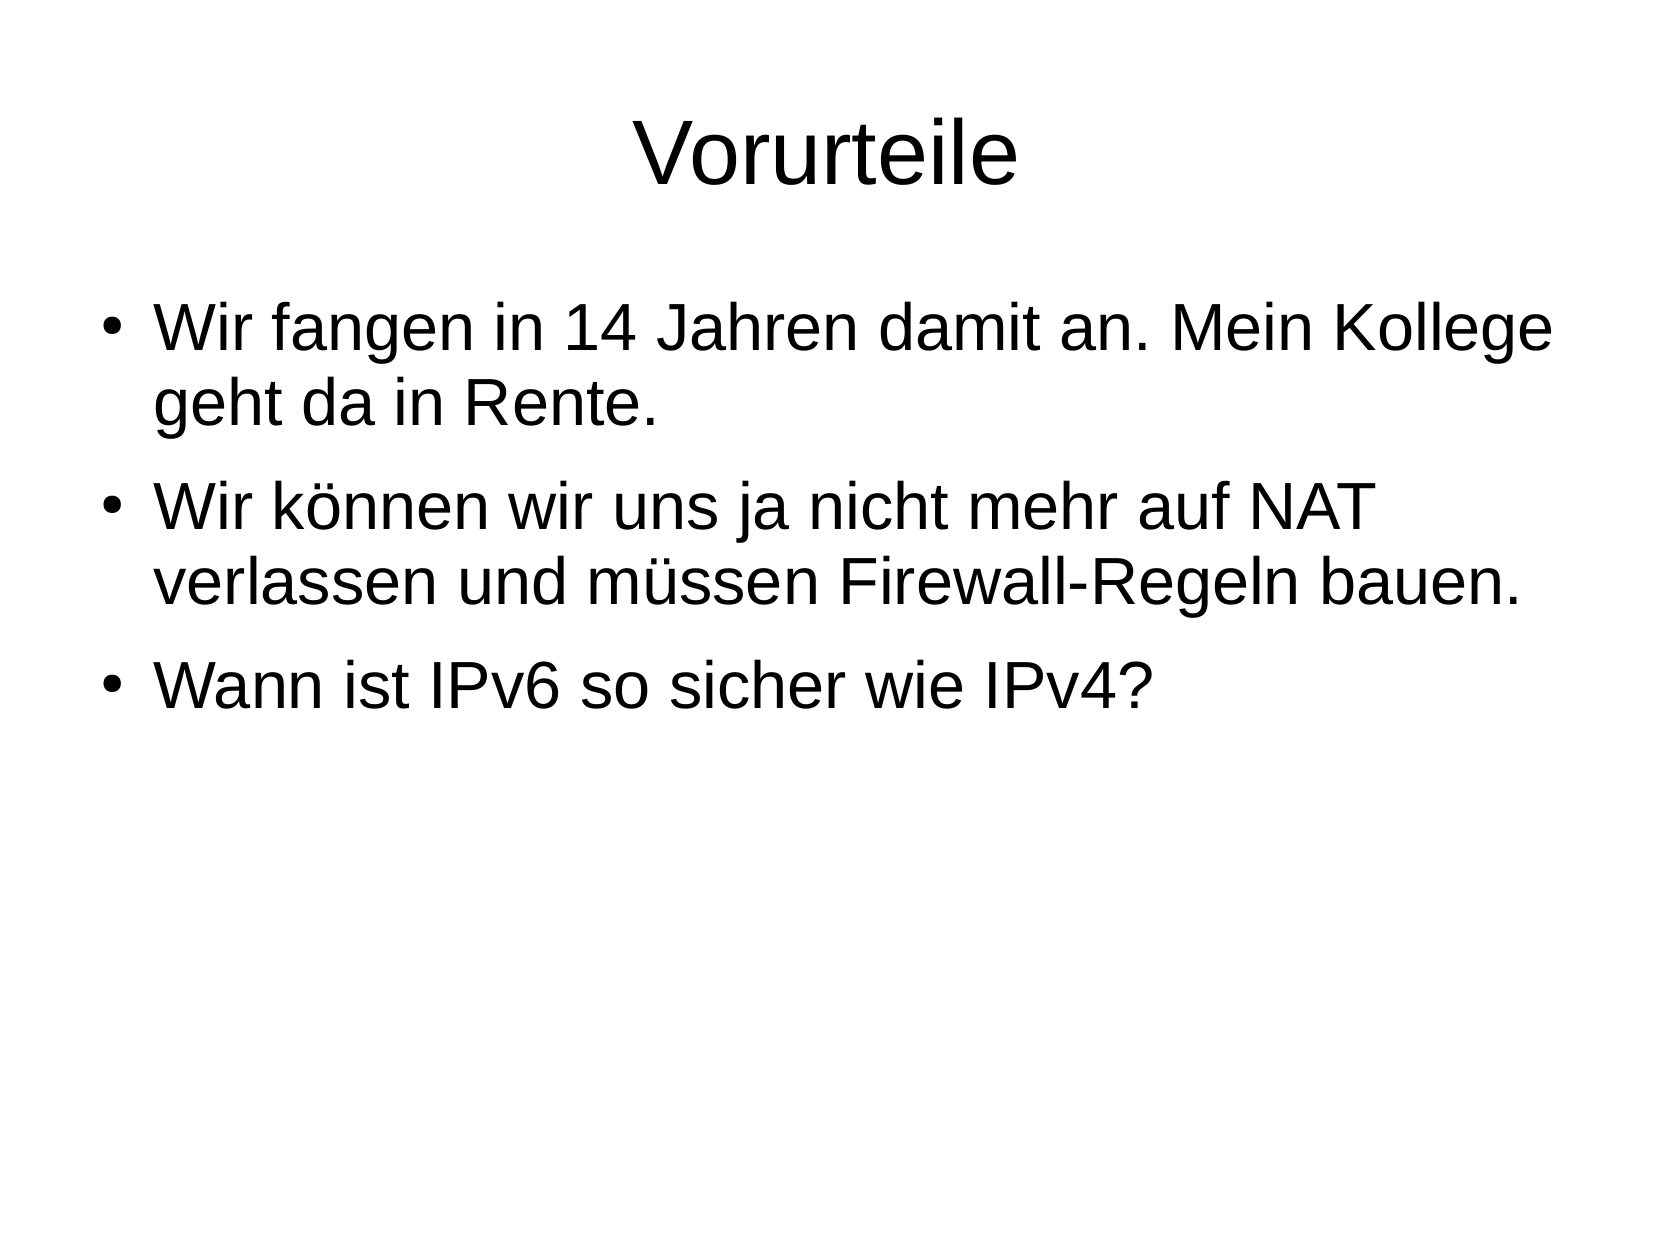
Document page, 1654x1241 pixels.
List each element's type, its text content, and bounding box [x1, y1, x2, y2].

list Wir fangen in 14 Jahren damit an. Mein Kollege geht da in Rente. Wir können wir uns ja nicht mehr auf NAT verlassen und müssen Firewall-Regeln bauen. Wann ist IPv6 so sicher wie IPv4? [82, 290, 1571, 1010]
title Vorurteile [82, 49, 1571, 257]
